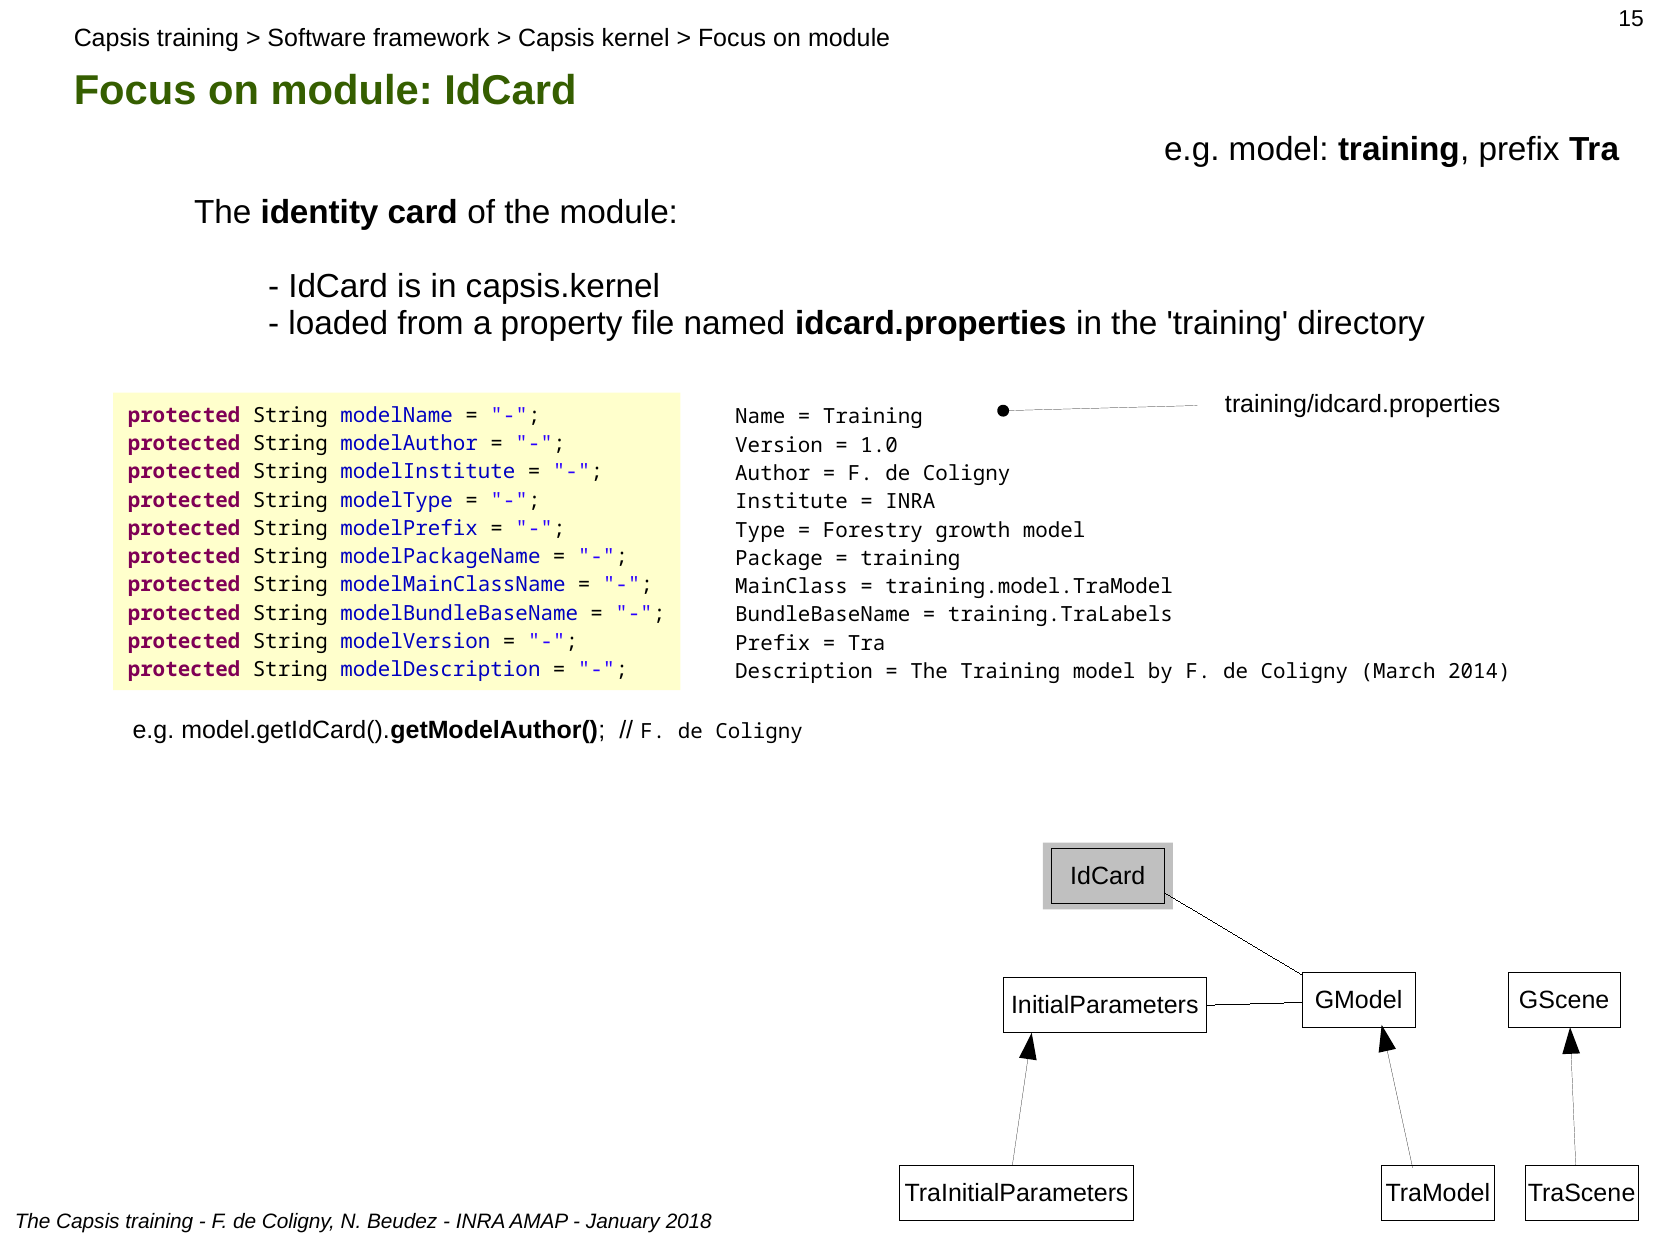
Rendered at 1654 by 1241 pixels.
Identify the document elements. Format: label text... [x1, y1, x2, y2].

text_box TraScene [1525, 1165, 1639, 1201]
text_box IdCard [1051, 848, 1165, 904]
text_box The Capsis training - F. de Coligny, N. Beudez - INRA AMAP - January 2018 [0, 1201, 1654, 1241]
text_box Name = Training Version = 1.0 Author = F. de Coligny Institute = INRA Type = Forestry growth model Package = training MainClass = training.model.TraModel BundleBaseName = training.TraLabels Prefix = Tra Description = The Training model by F. de Coligny (March 2014) [720, 394, 1626, 679]
text_box GScene [1508, 972, 1621, 1028]
text_box TraModel [1381, 1165, 1495, 1201]
text_box The identity card of the module: - IdCard is in capsis.kernel - loaded from a property file named idcard.properties in the 'training' directory [179, 186, 1589, 389]
text_box Capsis training > Software framework > Capsis kernel > Focus on module [59, 16, 1004, 59]
text_box GModel [1302, 972, 1416, 1028]
text_box [1042, 842, 1173, 910]
text_box training/idcard.properties [1210, 382, 1589, 426]
text_box TraInitialParameters [899, 1165, 1134, 1201]
text_box Focus on module: IdCard [59, 59, 1016, 121]
text_box e.g. model: training, prefix Tra [1034, 123, 1634, 176]
text_box InitialParameters [1003, 977, 1207, 1033]
text_box e.g. model.getIdCard().getModelAuthor(); // F. de Coligny [117, 708, 914, 790]
text_box protected String modelName = "-"; protected String modelAuthor = "-"; protected String modelInstitute = "-"; protected String modelType = "-"; protected String modelPrefix = "-"; protected String modelPackageName = "-"; protected String modelMainClassName = "-"; protected String modelBundleBaseName = "-"; protected String modelVersion = "-"; protected String modelDescription = "-"; [113, 392, 681, 653]
